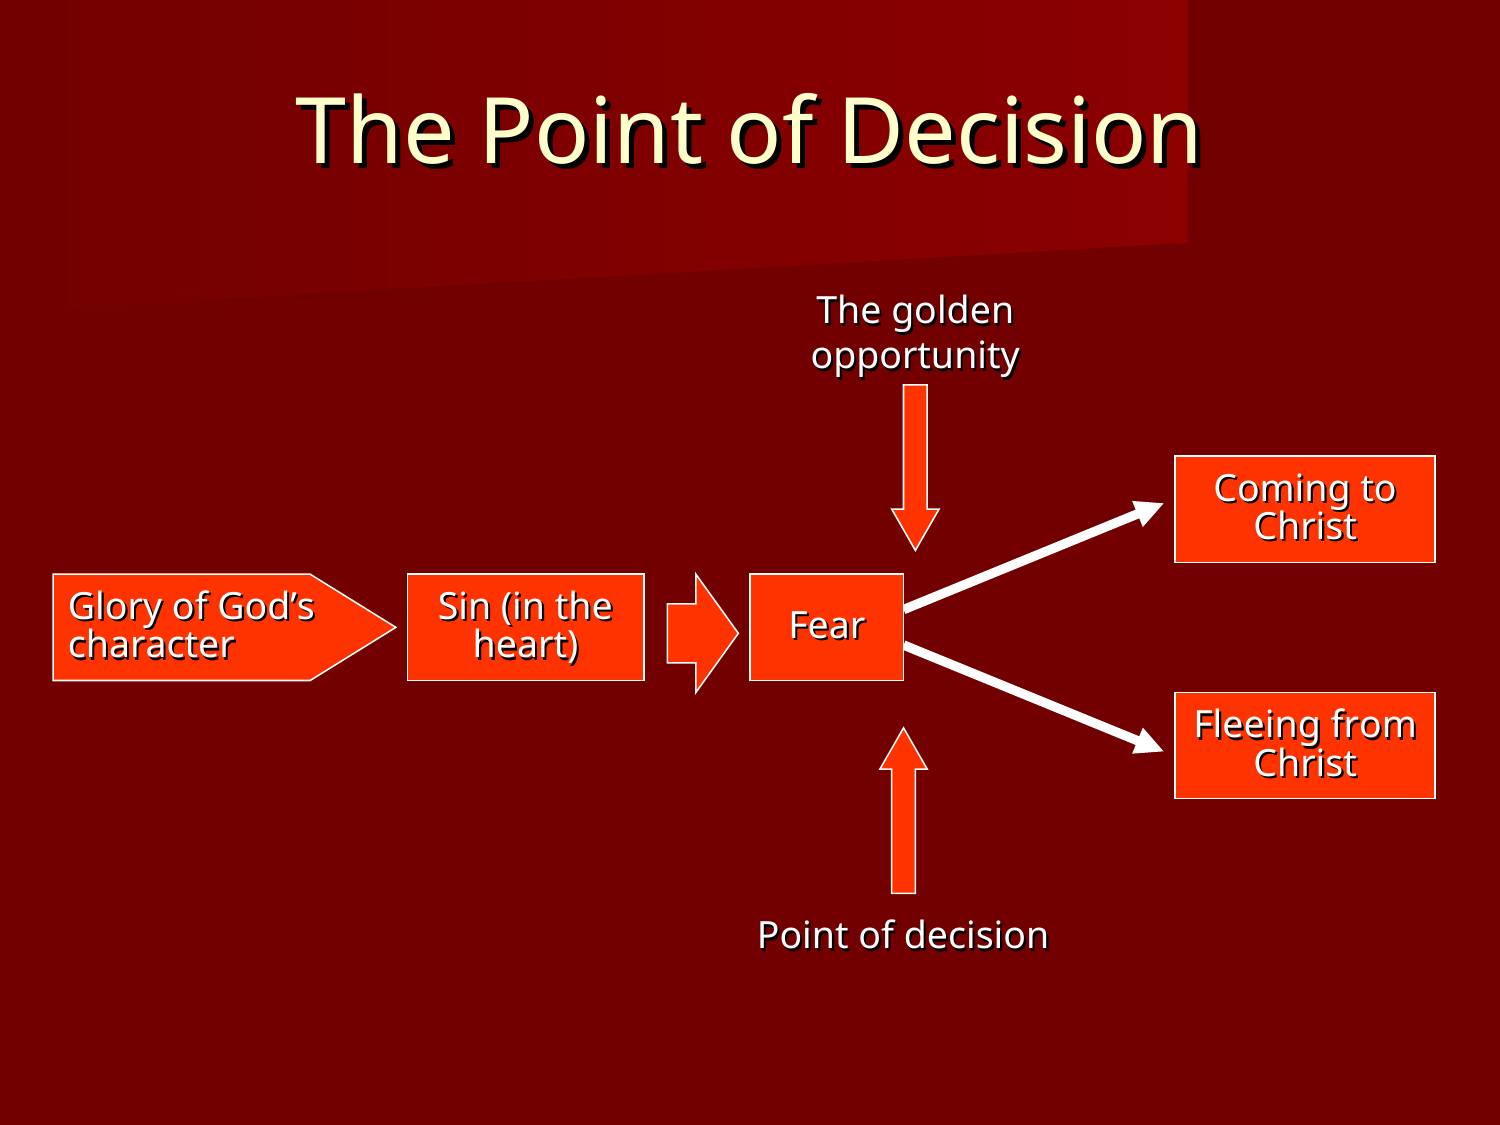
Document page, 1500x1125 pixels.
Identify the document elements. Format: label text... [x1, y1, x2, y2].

text_box Point of decision [737, 903, 1069, 965]
text_box Glory of God’s character [53, 574, 396, 681]
text_box The golden opportunity [750, 278, 1081, 385]
text_box Sin (in the heart) [407, 574, 644, 681]
text_box Fleeing from Christ [1175, 692, 1436, 799]
text_box [879, 727, 928, 894]
text_box Coming to Christ [1175, 456, 1436, 563]
text_box [667, 574, 739, 693]
title The Point of Decision [0, 45, 1500, 209]
text_box [891, 385, 940, 551]
text_box Fear [750, 574, 904, 681]
